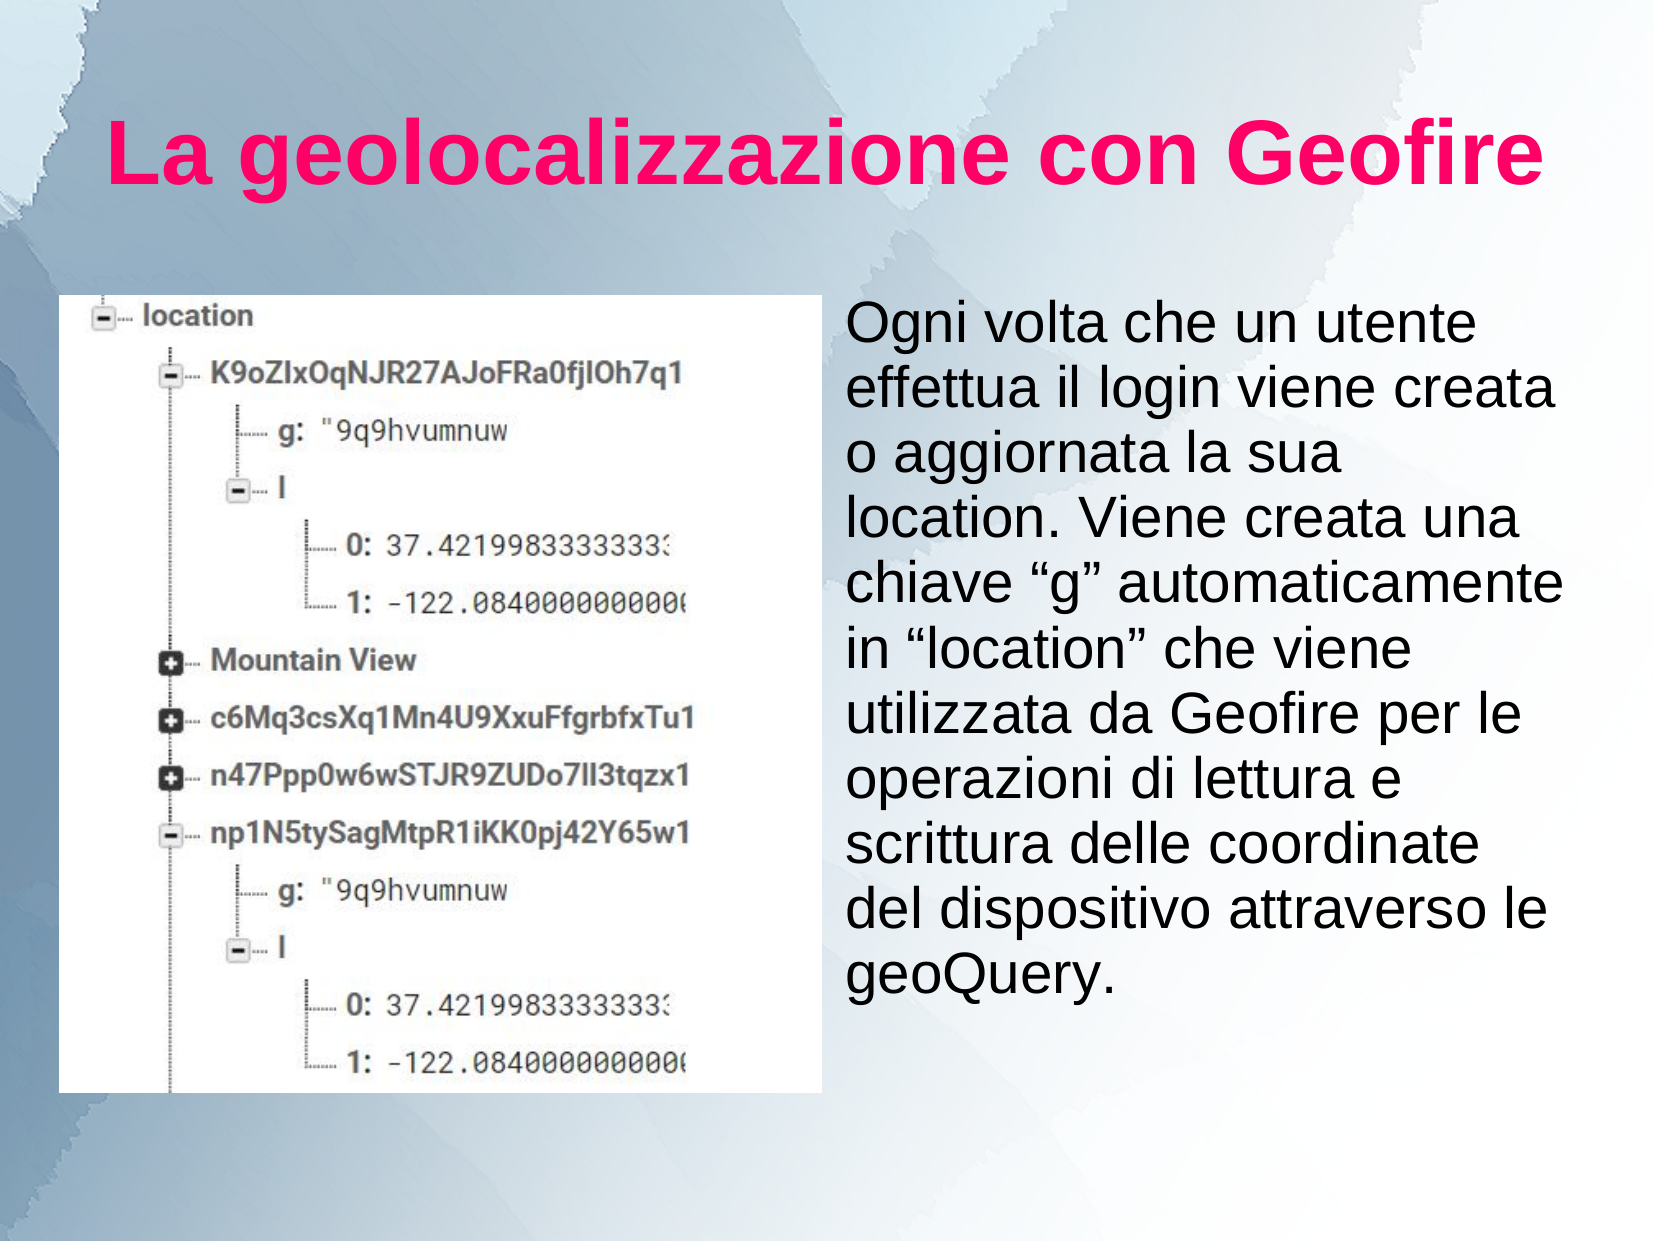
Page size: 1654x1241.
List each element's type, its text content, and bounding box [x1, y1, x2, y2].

title La geolocalizzazione con Geofire [82, 49, 1571, 257]
list Ogni volta che un utente effettua il login viene creata o aggiornata la sua location. Viene creata una chiave “g” automaticamente in “location” che viene utilizzata da Geofire per le operazioni di lettura e scrittura delle coordinate del dispositivo attraverso le geoQuery. [845, 290, 1572, 1109]
picture [0, 0, 1654, 1241]
